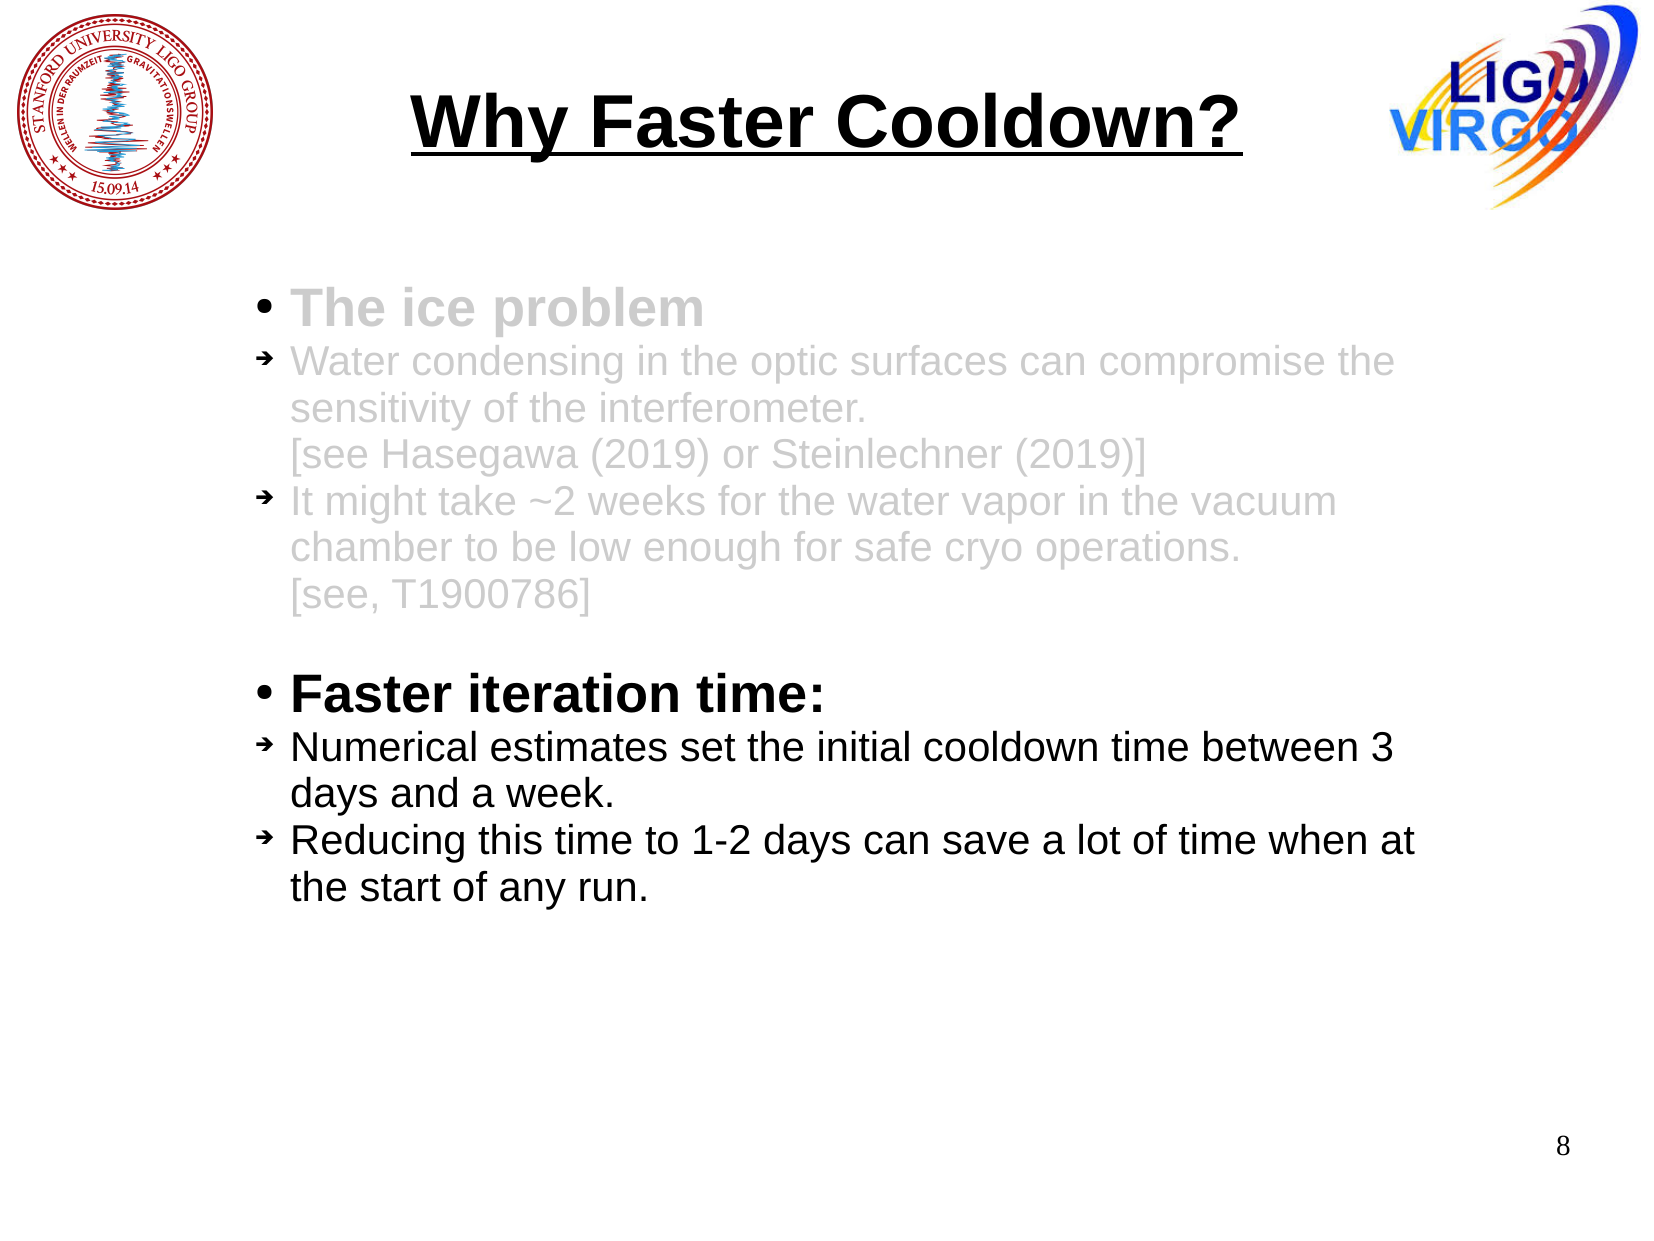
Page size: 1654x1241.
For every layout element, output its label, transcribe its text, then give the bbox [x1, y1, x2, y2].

title Why Faster Cooldown? [82, 17, 1571, 226]
picture [1372, 0, 1654, 210]
picture [17, 14, 213, 210]
text_box The ice problem Water condensing in the optic surfaces can compromise the sensitivity of the interferometer. [see Hasegawa (2019) or Steinlechner (2019)] It might take ~2 weeks for the water vapor in the vacuum chamber to be low enough for safe cryo operations. [see, T1900786] Faster iteration time: Numerical estimates set the initial cooldown time between 3 days and a week. Reducing this time to 1-2 days can save a lot of time when at the start of any run. [240, 270, 1471, 978]
